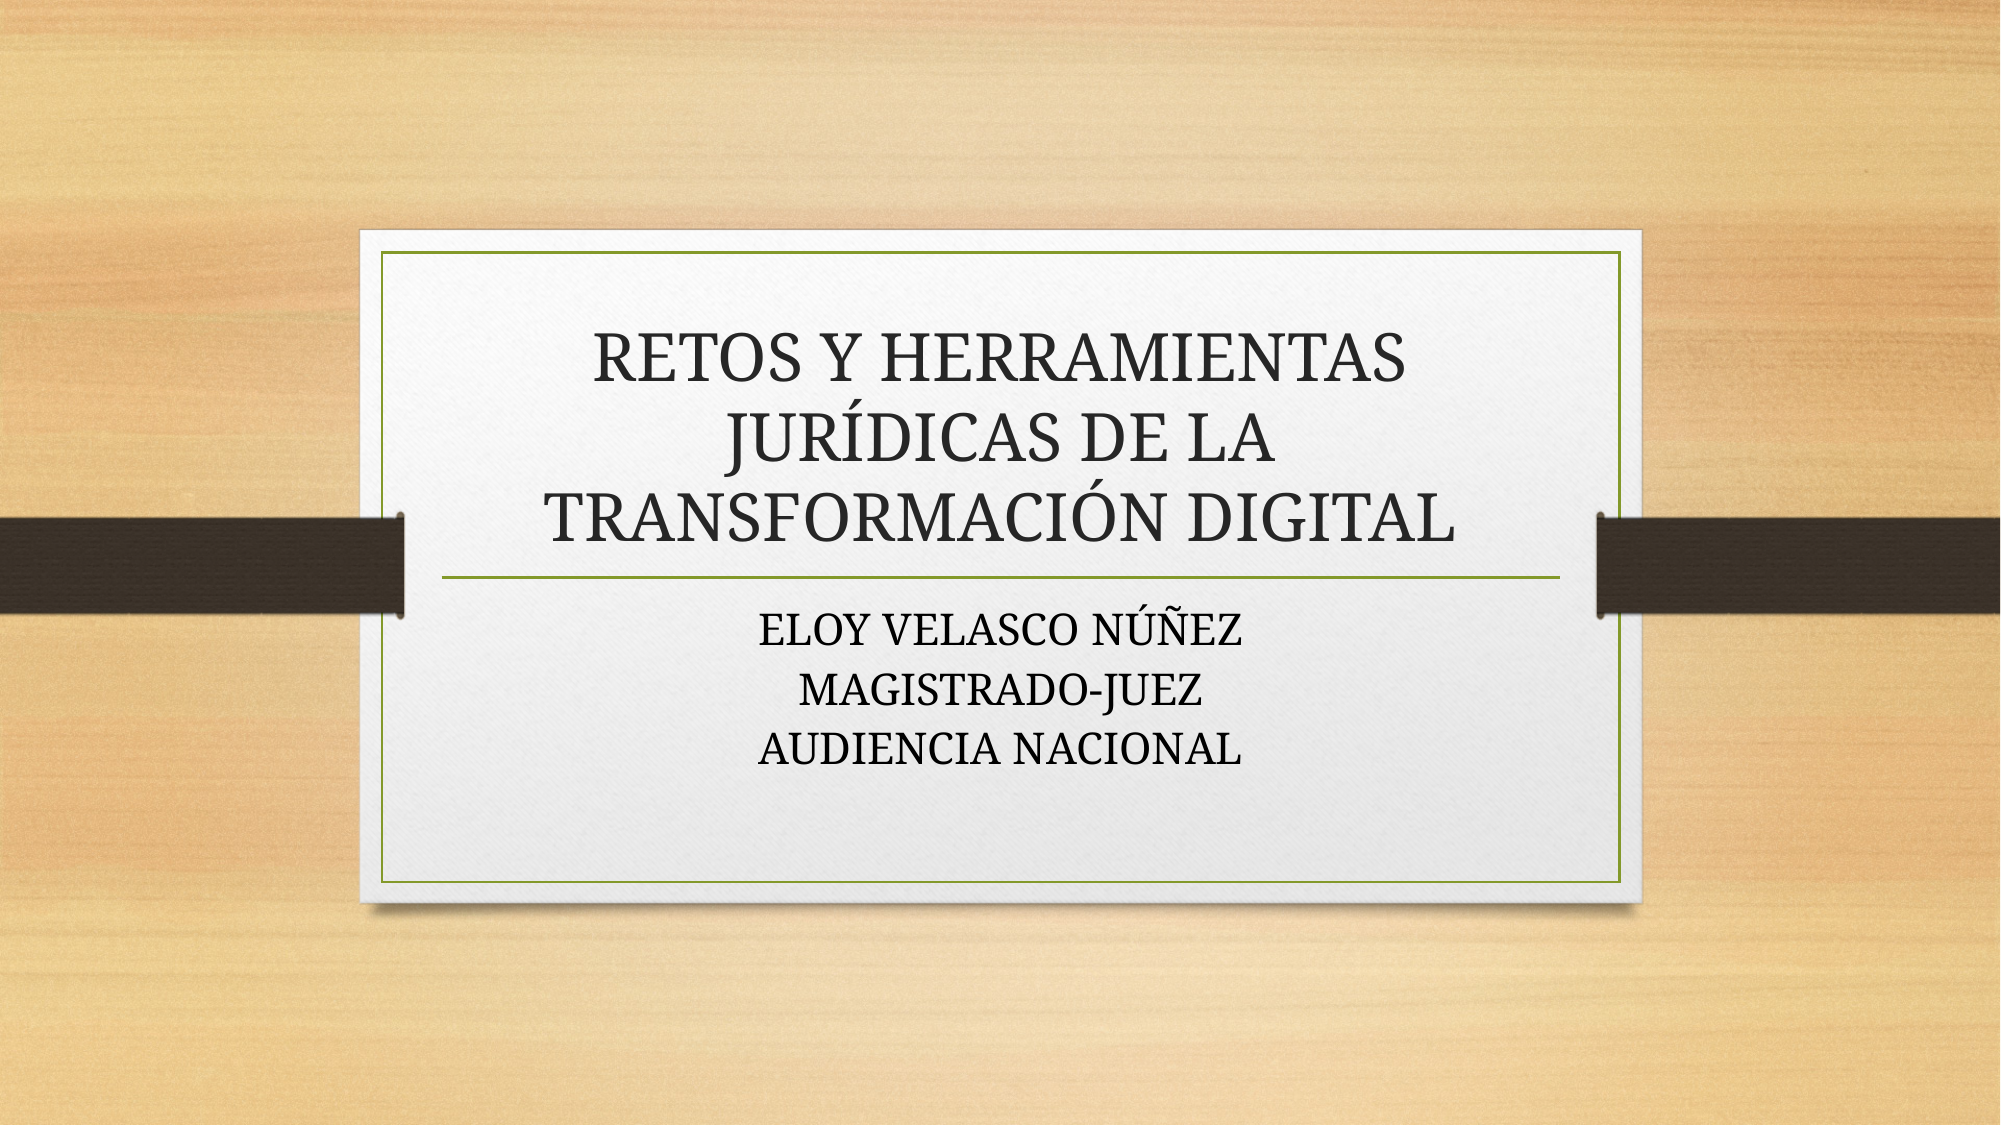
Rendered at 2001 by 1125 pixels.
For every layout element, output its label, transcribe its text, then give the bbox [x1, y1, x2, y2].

subtitle ELOY VELASCO NÚÑEZ MAGISTRADO-JUEZ AUDIENCIA NACIONAL [441, 600, 1560, 817]
title RETOS Y HERRAMIENTAS JURÍDICAS DE LA TRANSFORMACIÓN DIGITAL [441, 306, 1560, 556]
